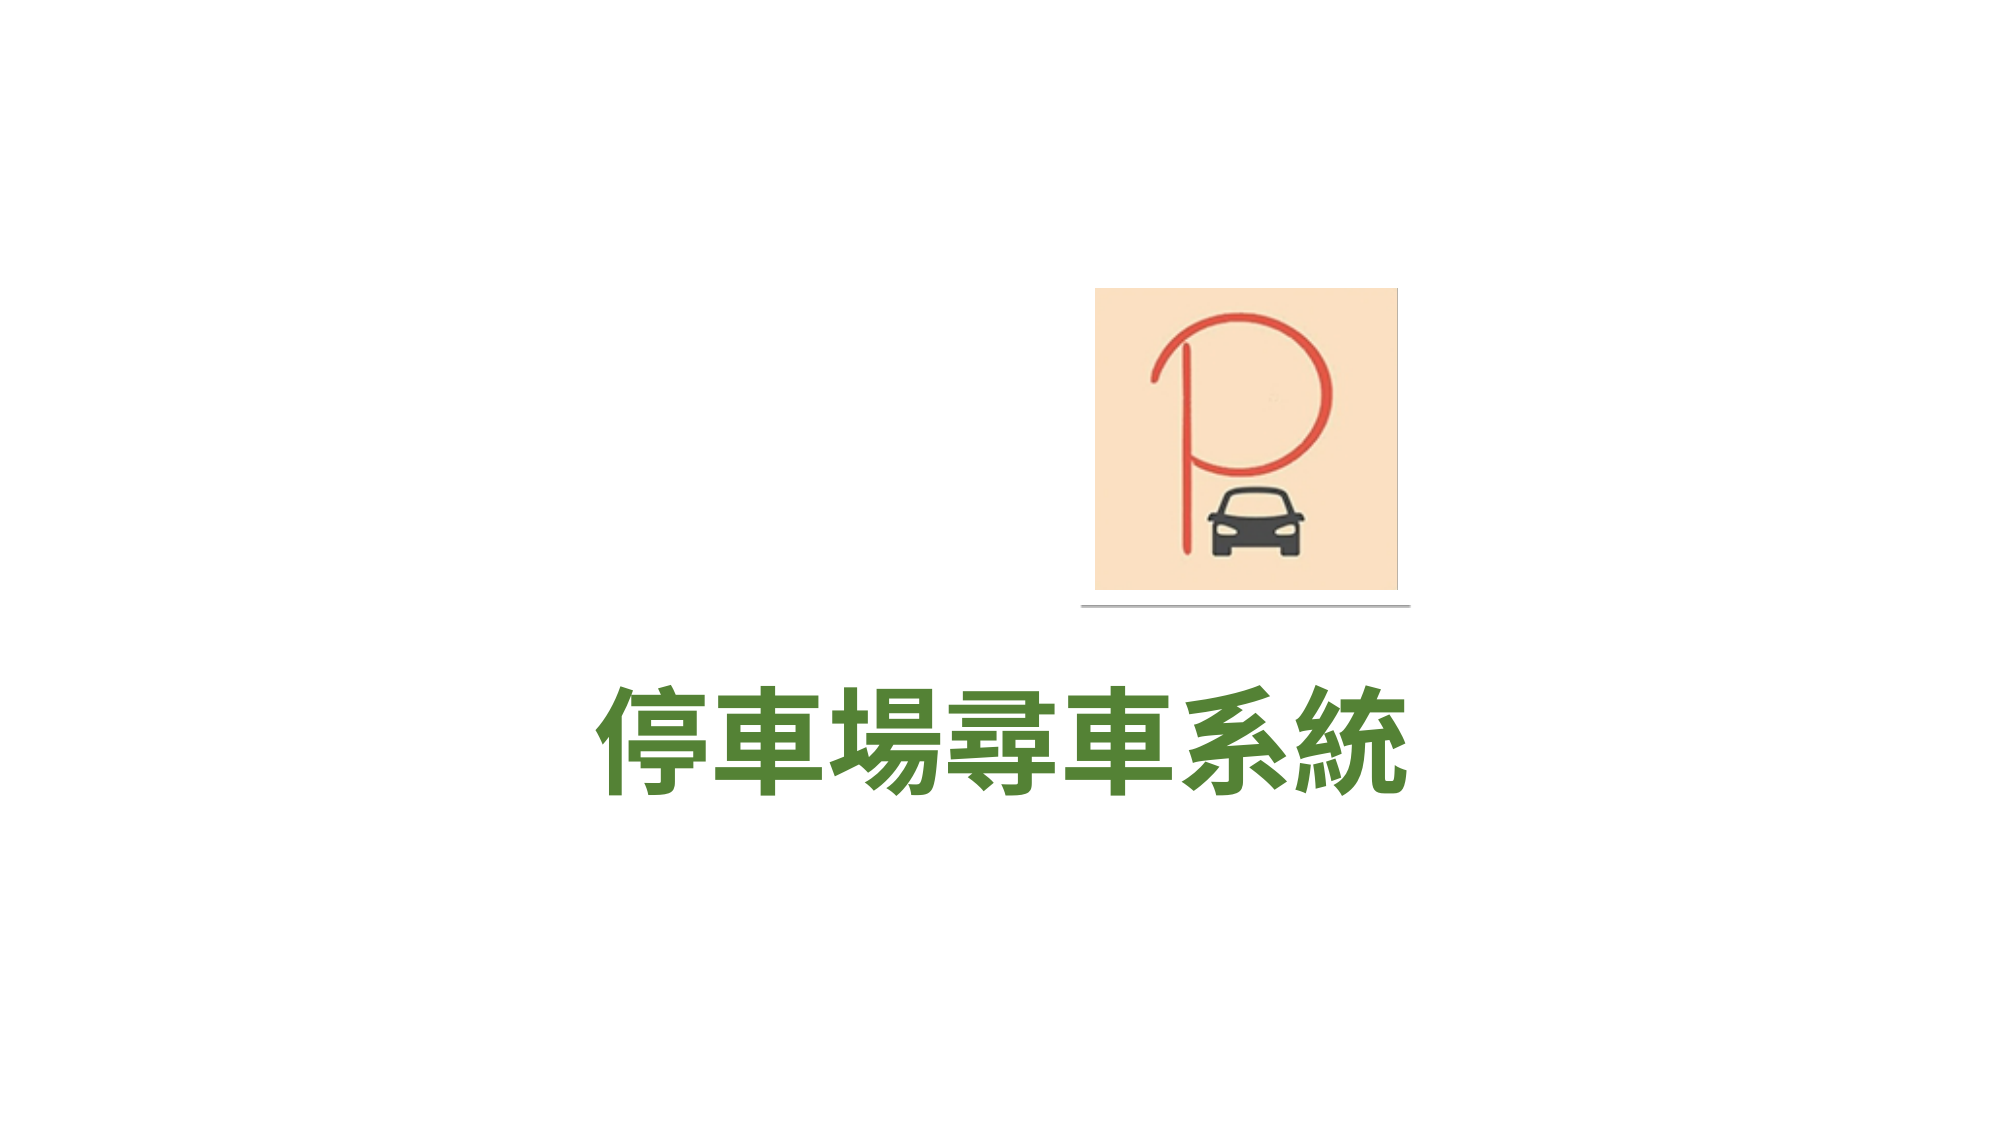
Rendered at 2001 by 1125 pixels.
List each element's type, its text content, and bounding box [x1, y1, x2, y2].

picture [1095, 287, 1398, 590]
title EASY PARK [375, 204, 1204, 612]
subtitle 停車場尋車系統 指導教授 ： 何煒華 陳崇楠、黃妤萱、楊家予、蔡雀風京 [252, 677, 1753, 1029]
